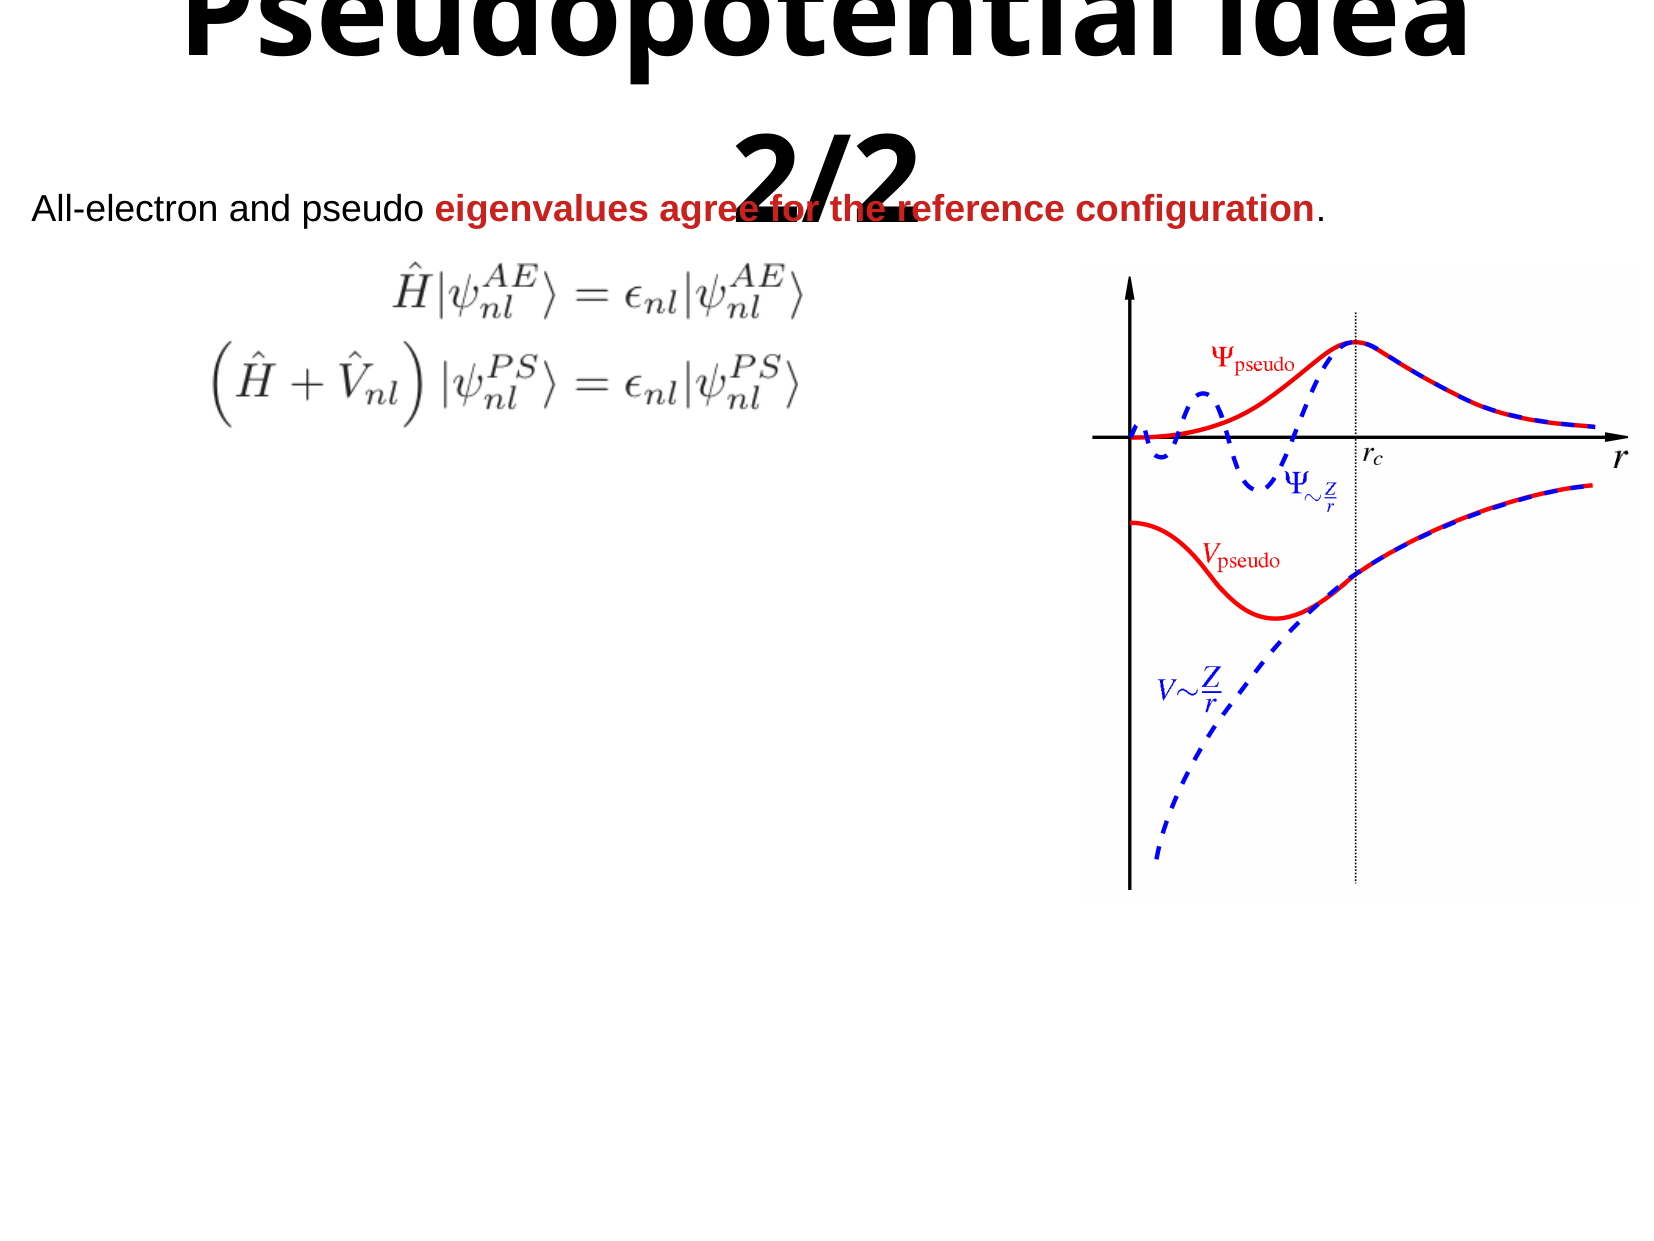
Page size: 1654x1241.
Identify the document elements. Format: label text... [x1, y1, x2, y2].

picture [1083, 269, 1636, 899]
title Pseudopotential idea 2/2 [82, 18, 1571, 166]
text_box All-electron and pseudo eigenvalues agree for the reference configuration. [6, 180, 1351, 241]
picture [180, 241, 848, 451]
